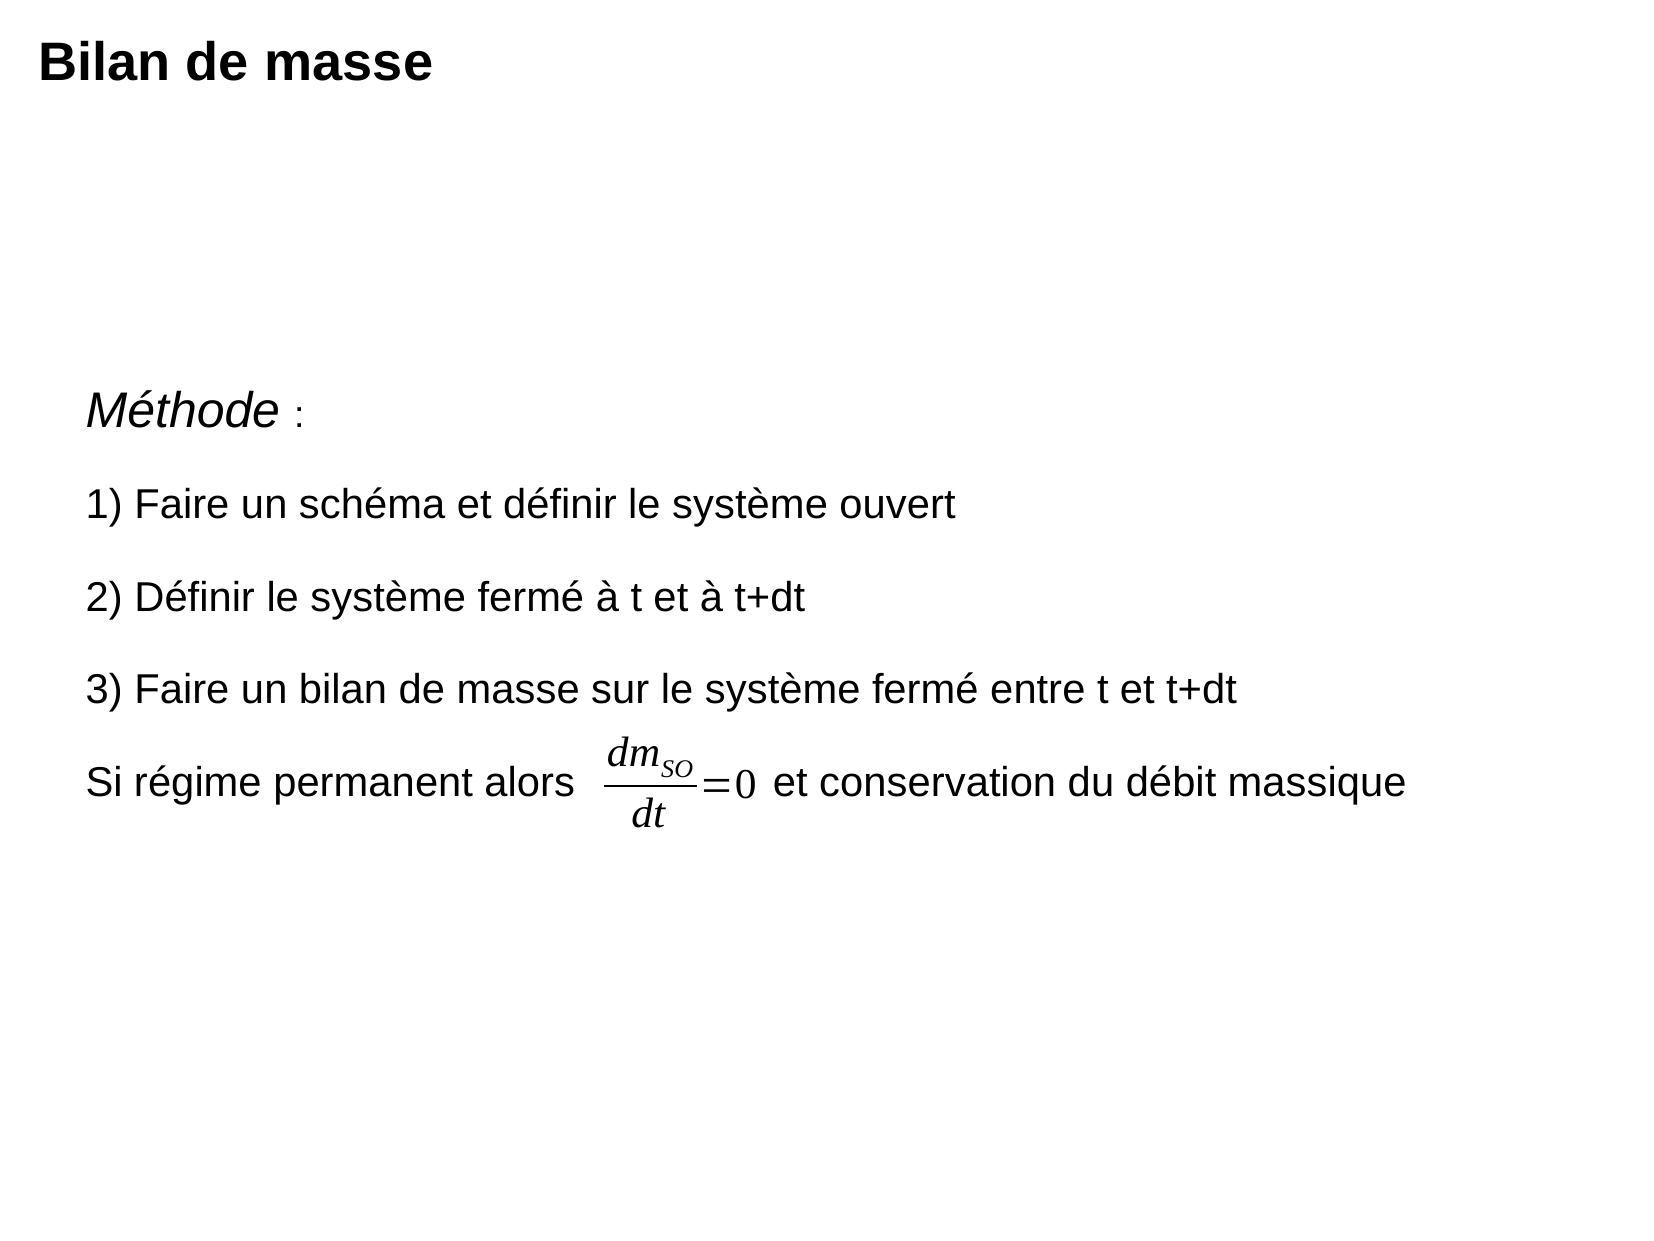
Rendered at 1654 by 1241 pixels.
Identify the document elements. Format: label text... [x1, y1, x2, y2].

chart [590, 729, 768, 839]
text_box Bilan de masse [23, 23, 662, 101]
text_box Méthode : 1) Faire un schéma et définir le système ouvert 2) Définir le système fermé à t et à t+dt 3) Faire un bilan de masse sur le système fermé entre t et t+dt Si régime permanent alors et conservation du débit massique [70, 375, 1595, 815]
